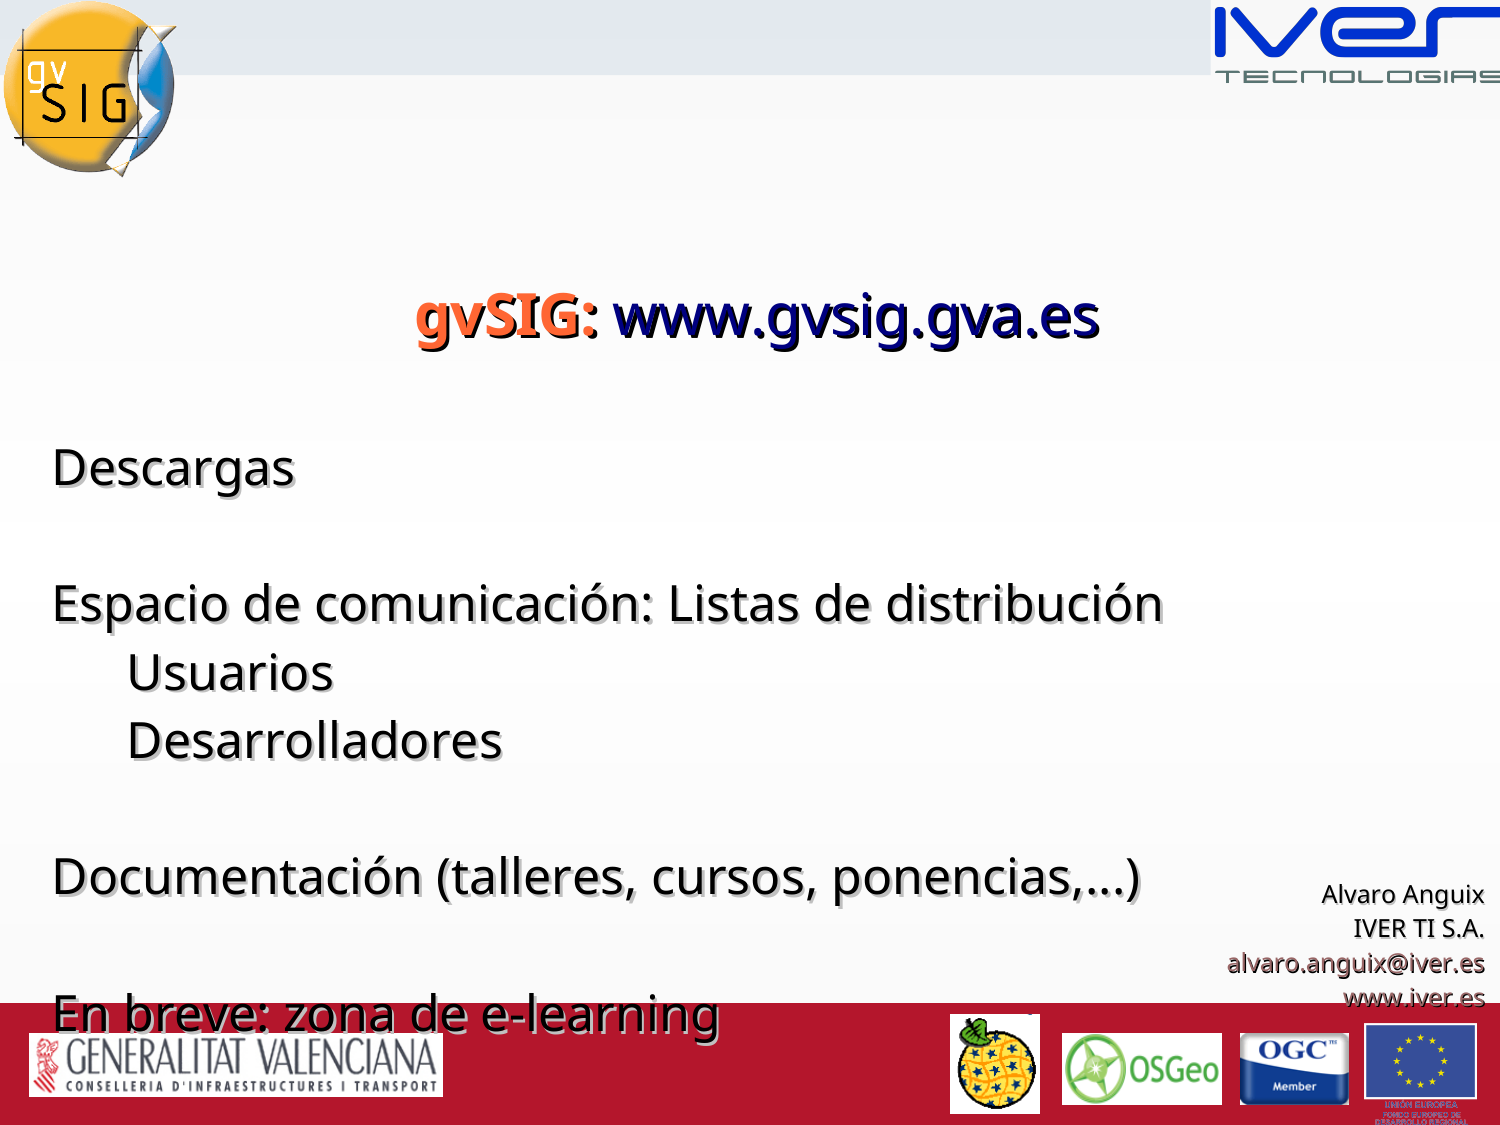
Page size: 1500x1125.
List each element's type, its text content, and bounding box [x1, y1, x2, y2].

picture [1062, 1056, 1222, 1105]
picture [1210, 0, 1500, 98]
picture [0, 0, 178, 179]
text_box Alvaro Anguix IVER TI S.A. alvaro.anguix@iver.es www.iver.es [586, 869, 1500, 1056]
picture [29, 1033, 443, 1097]
picture [1364, 1056, 1477, 1125]
picture [950, 1014, 1040, 1114]
text_box gvSIG: www.gvsig.gva.es Descargas Espacio de comunicación: Listas de distribución Usuarios Desarrolladores Documentación (talleres, cursos, ponencias,...) En breve: zona de e-learning [37, 265, 1477, 1055]
picture [1240, 1056, 1349, 1105]
